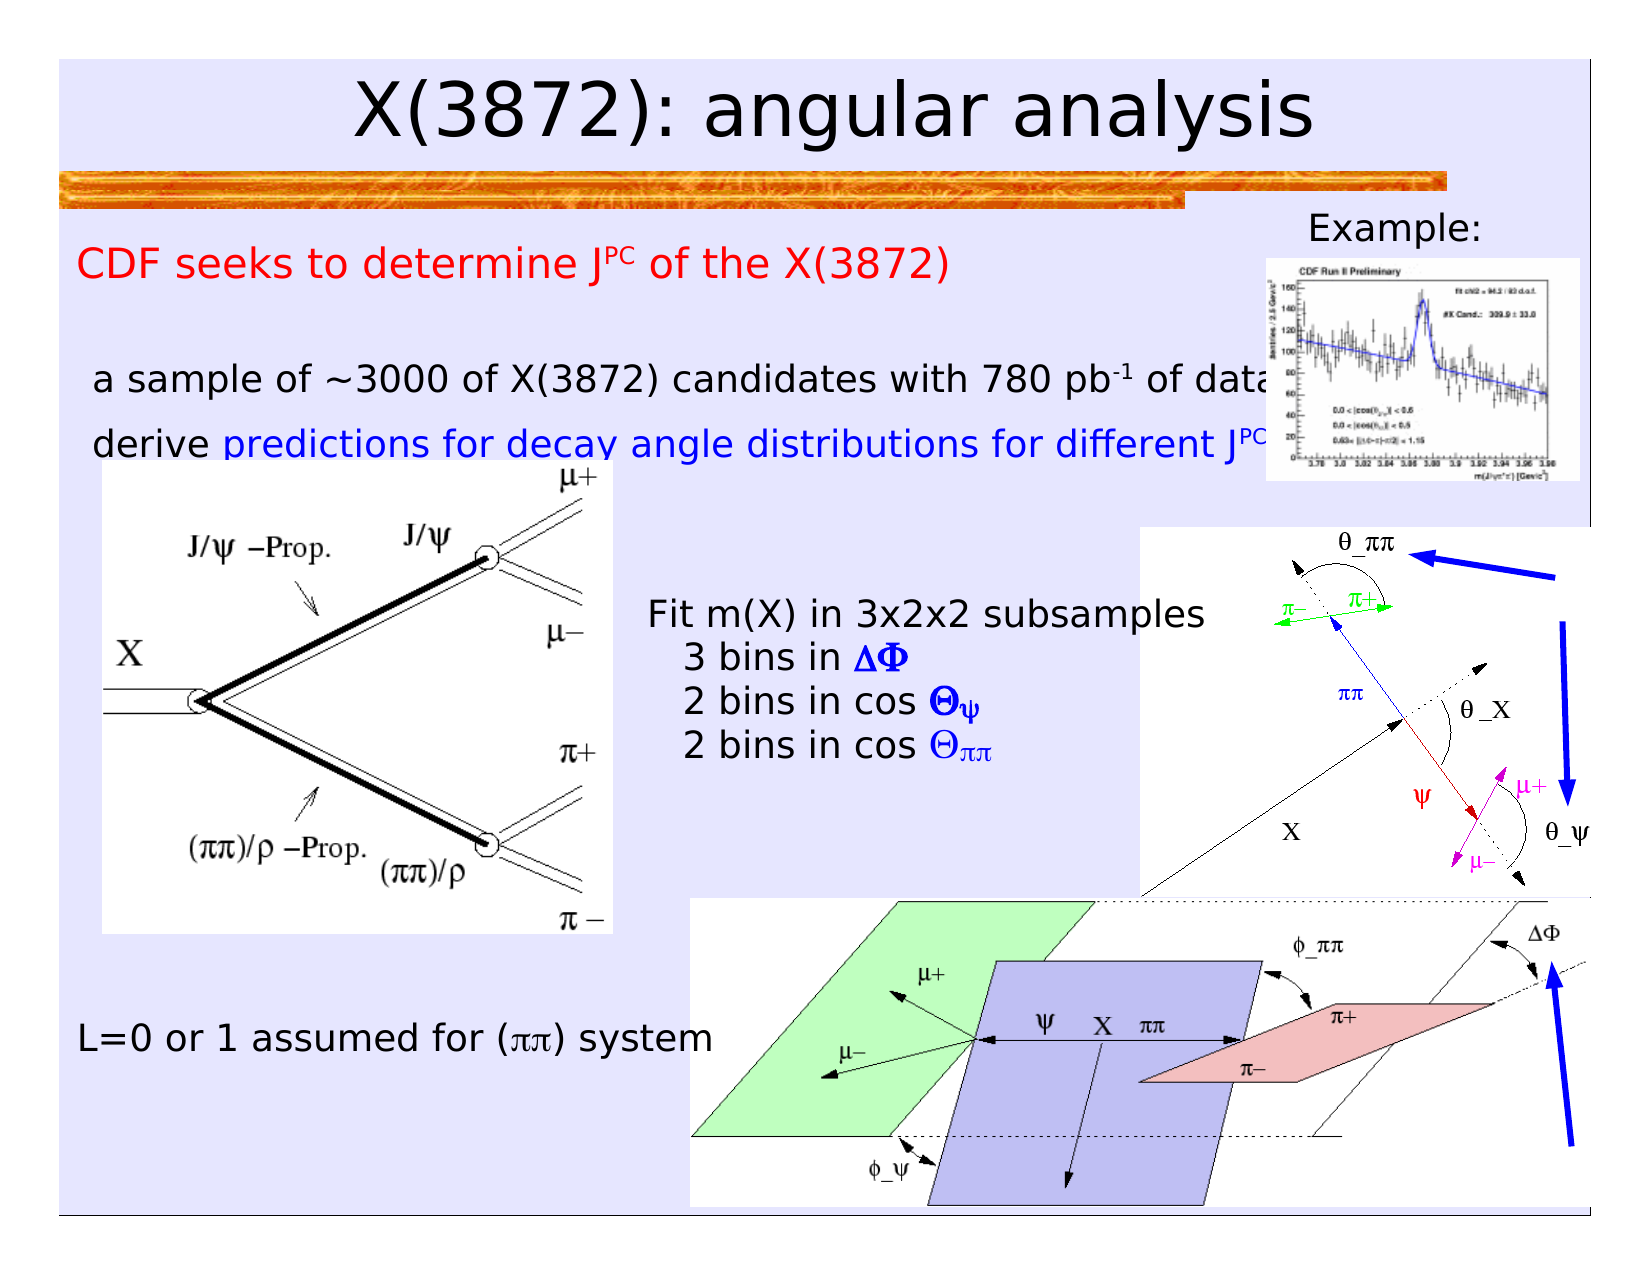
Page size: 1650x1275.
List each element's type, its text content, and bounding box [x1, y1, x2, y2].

text_box a sample of ~3000 of X(3872) candidates with 780 pb-1 of data derive predictions for decay angle distributions for different JPC [74, 325, 1266, 458]
picture [1140, 527, 1591, 897]
text_box X(3872): angular analysis [337, 59, 1313, 162]
picture [1266, 258, 1580, 481]
picture [102, 460, 613, 934]
text_box Example: [1289, 196, 1497, 261]
picture [59, 171, 1447, 209]
text_box Fit m(X) in 3x2x2 subsamples 3 bins in  2 bins in cos  2 bins in cos  [632, 585, 1210, 825]
picture [690, 898, 1591, 1207]
text_box L=0 or 1 assumed for () system [59, 1005, 719, 1076]
text_box CDF seeks to determine JPC of the X(3872) [58, 228, 968, 300]
